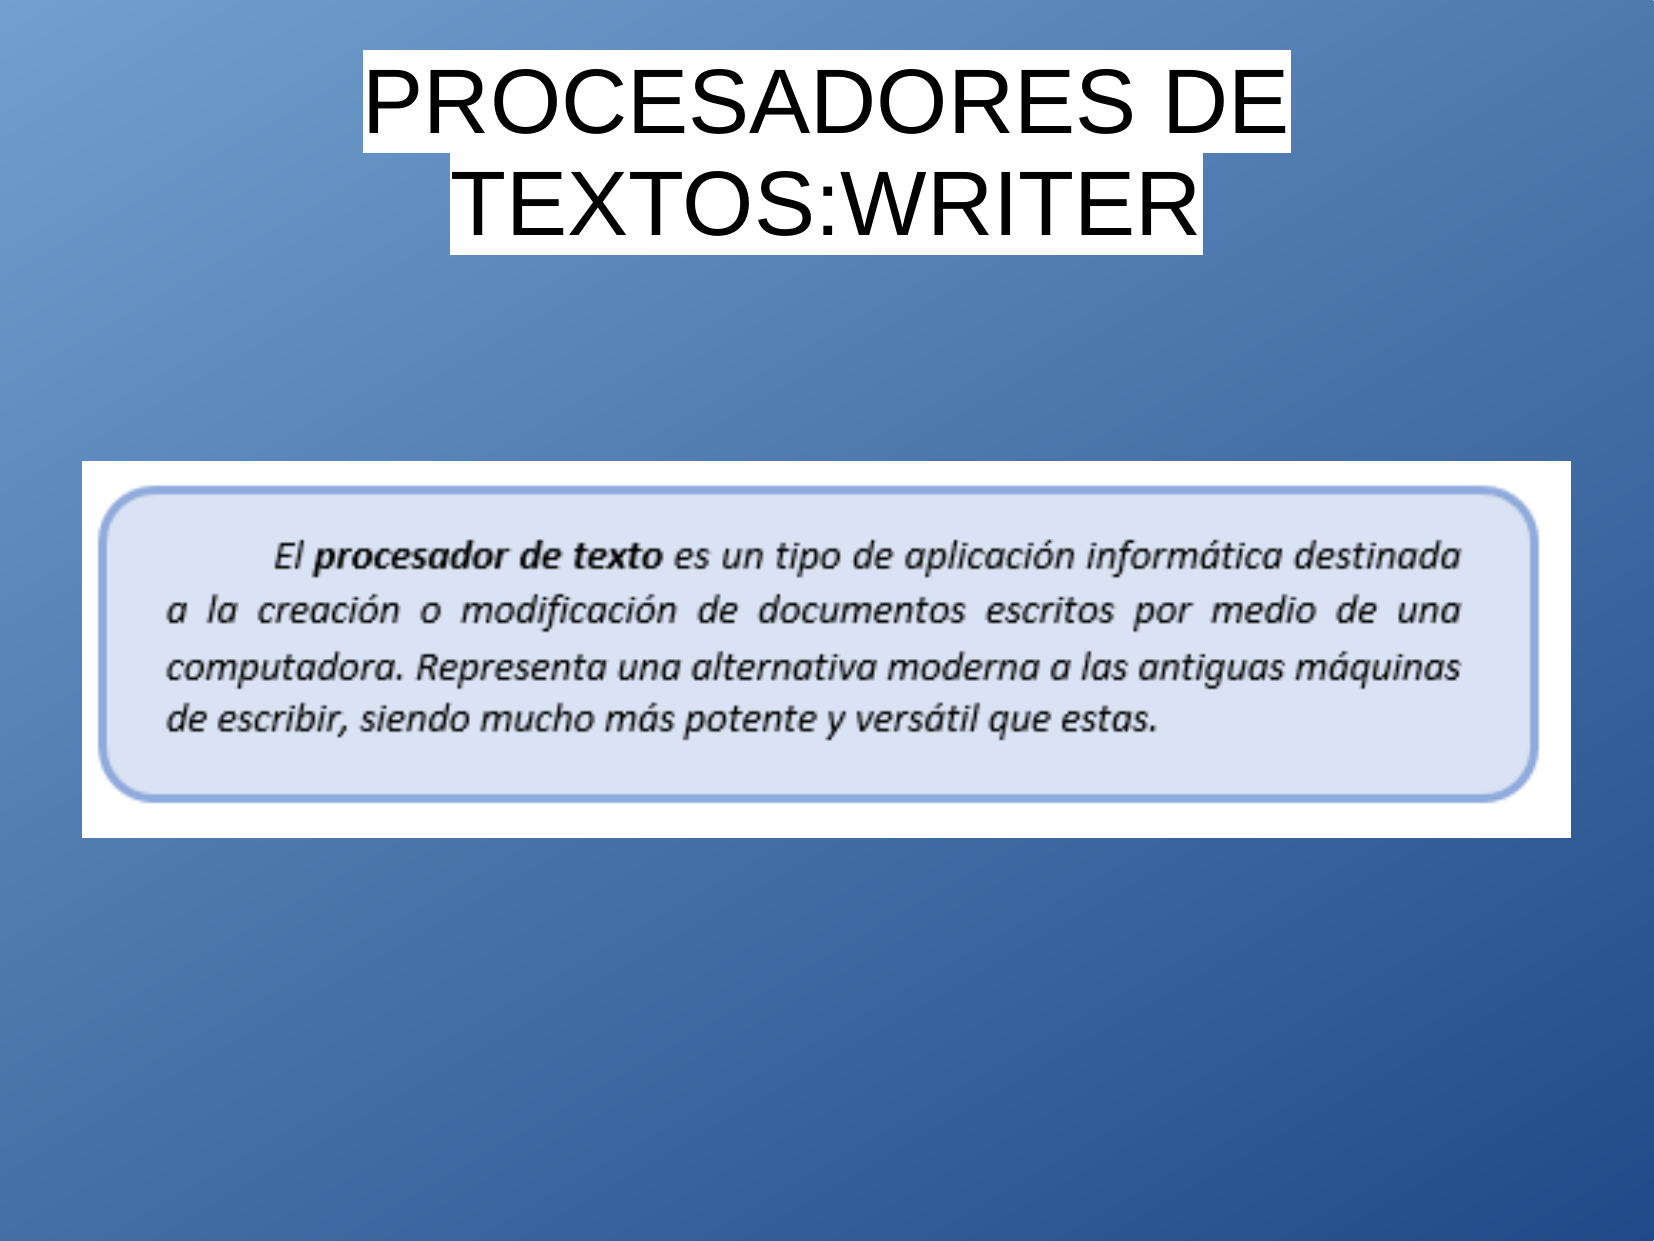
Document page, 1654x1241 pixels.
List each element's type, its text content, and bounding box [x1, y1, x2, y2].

picture [82, 461, 1571, 838]
title PROCESADORES DE TEXTOS:WRITER [82, 49, 1571, 257]
